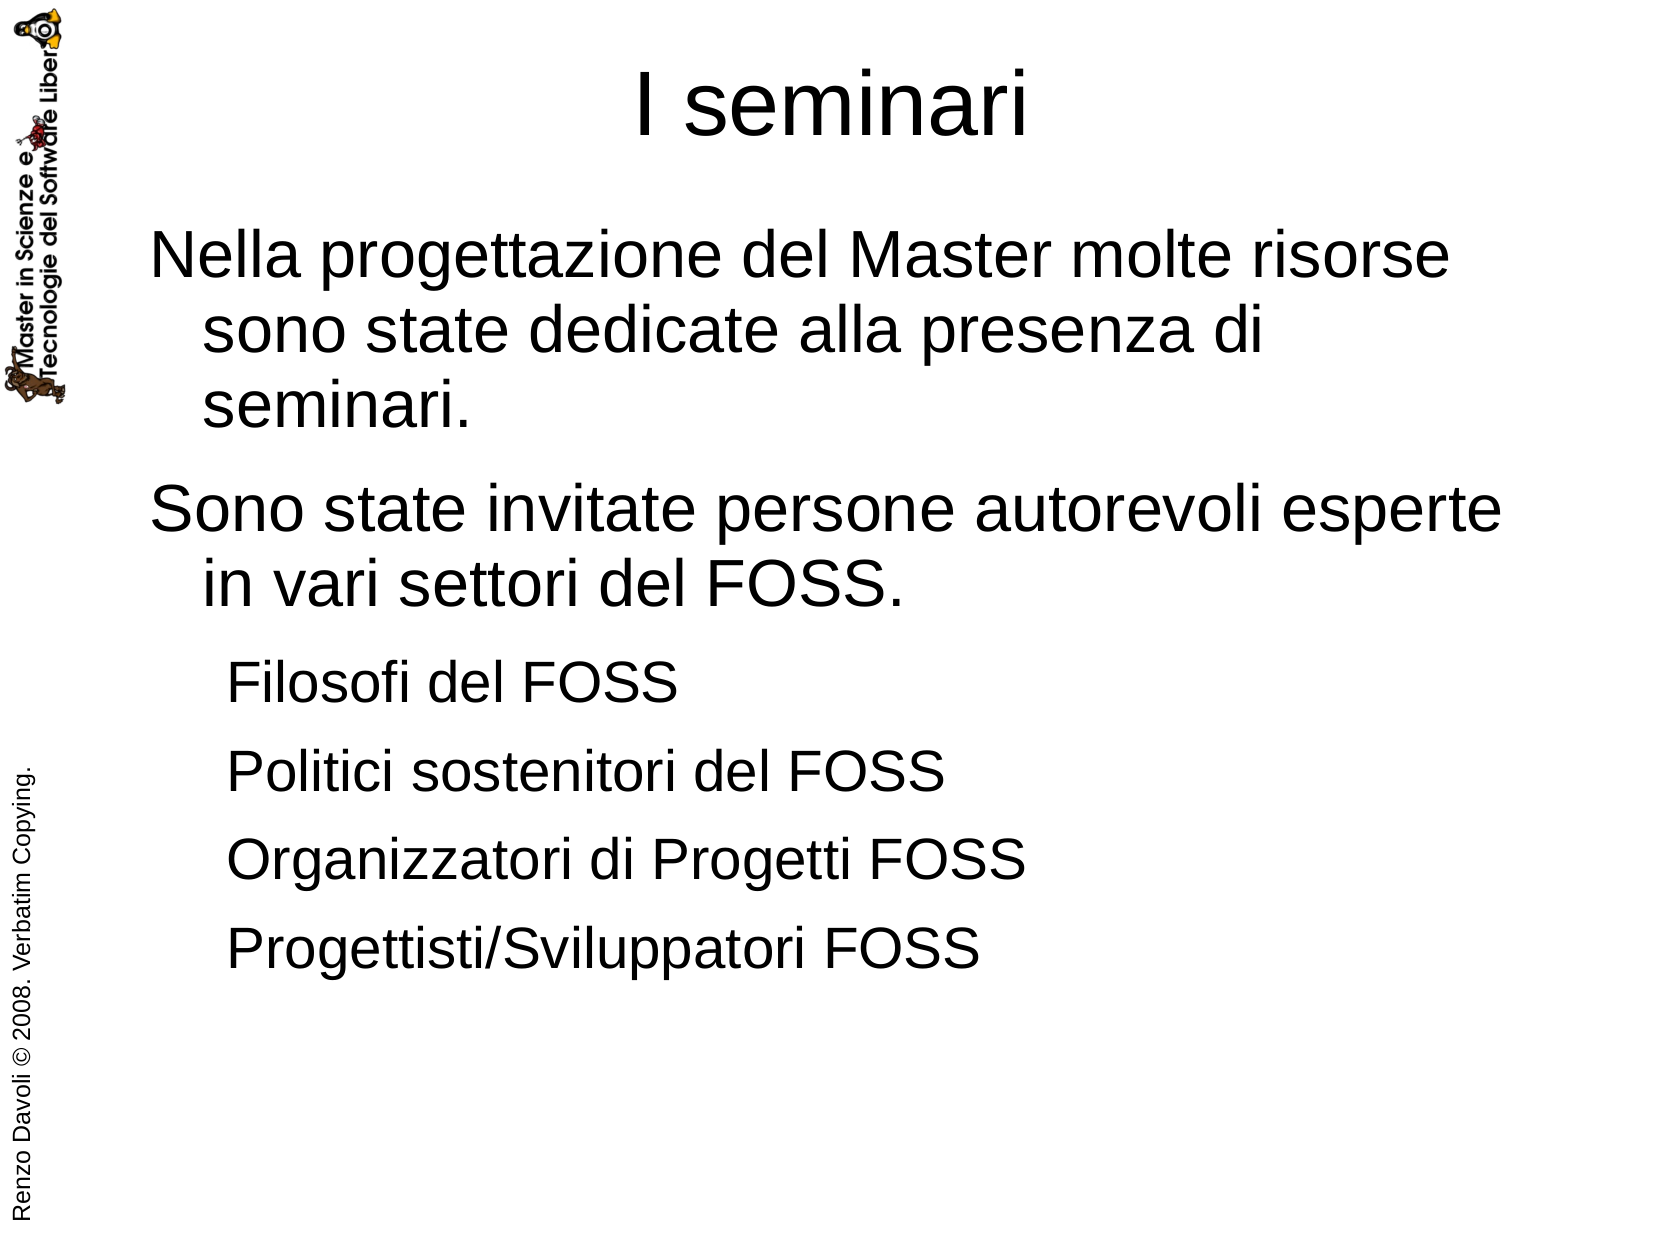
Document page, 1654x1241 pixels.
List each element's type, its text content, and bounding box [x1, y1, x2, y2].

picture [1, 2, 69, 413]
title I seminari [125, 0, 1538, 208]
list Nella progettazione del Master molte risorse sono state dedicate alla presenza di seminari. Sono state invitate persone autorevoli esperte in vari settori del FOSS. Filosofi del FOSS Politici sostenitori del FOSS Organizzatori di Progetti FOSS Progettisti/Sviluppatori FOSS [131, 217, 1545, 999]
